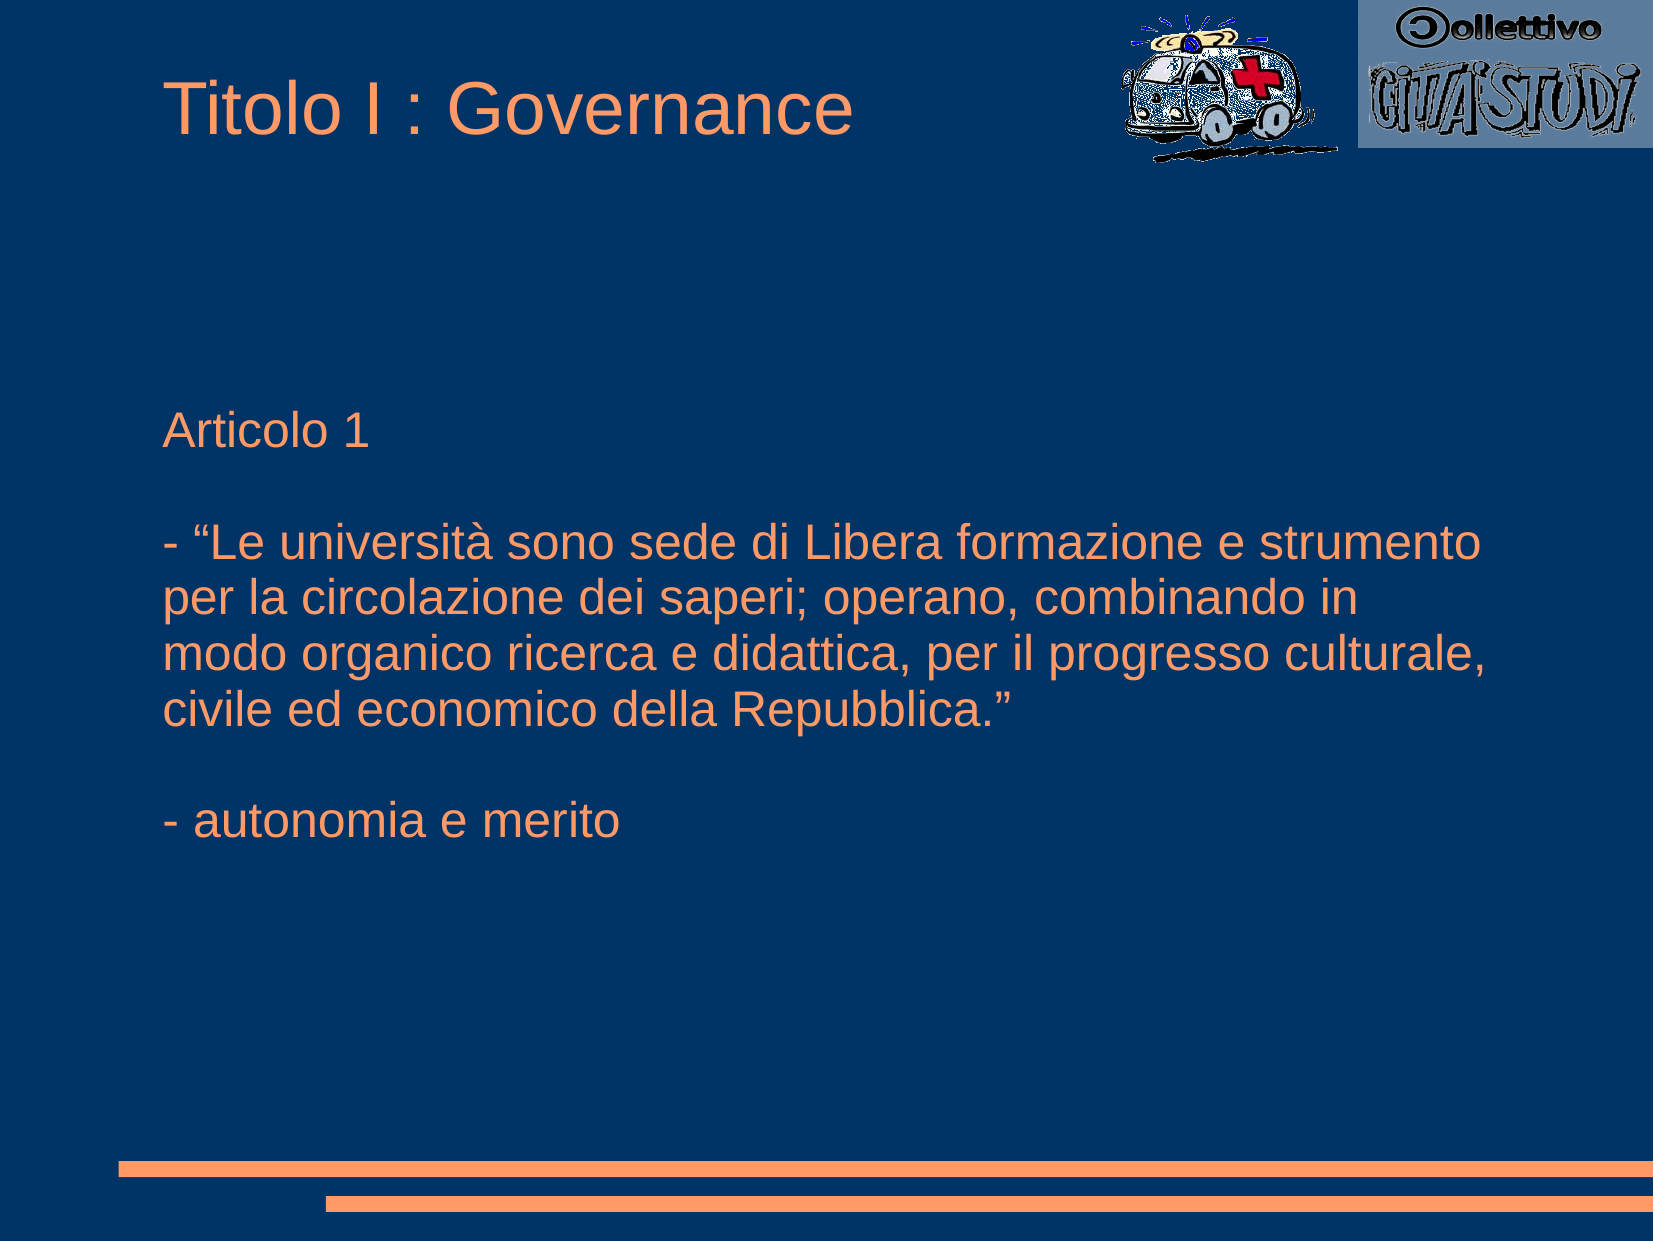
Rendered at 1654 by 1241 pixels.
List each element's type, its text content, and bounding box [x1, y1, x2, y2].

picture [1092, 0, 1653, 178]
text_box Titolo I : Governance Articolo 1 - “Le università sono sede di Libera formazione e strumento per la circolazione dei saperi; operano, combinando in modo organico ricerca e didattica, per il progresso culturale, civile ed economico della Repubblica.” - autonomia e merito [147, 59, 1506, 1136]
